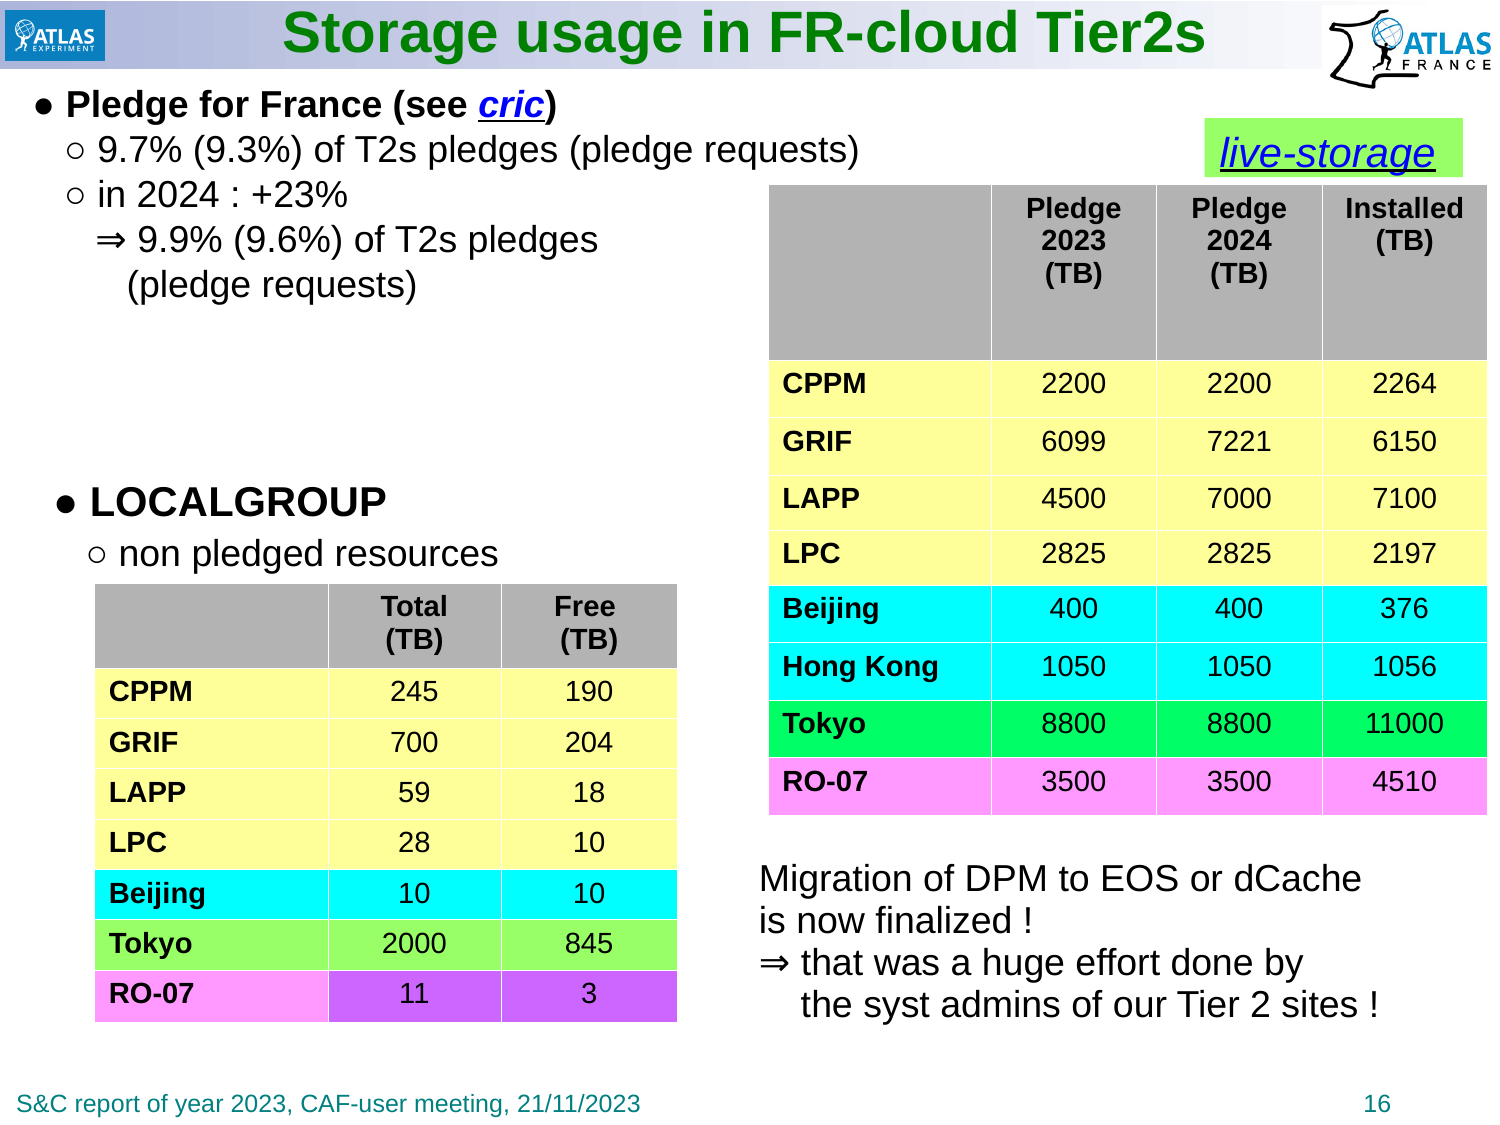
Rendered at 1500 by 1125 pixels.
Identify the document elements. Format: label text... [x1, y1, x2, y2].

table_cell Tokyo [769, 701, 991, 757]
table_cell 8800 [1157, 701, 1322, 757]
table_cell 3500 [1157, 758, 1322, 815]
table_cell 10 [502, 820, 677, 869]
table_cell CPPM [769, 361, 991, 417]
table_cell 2825 [992, 531, 1156, 585]
table_cell 6150 [1323, 418, 1487, 475]
table_cell 6099 [992, 418, 1156, 475]
table_cell 190 [502, 669, 677, 718]
table_cell 245 [329, 669, 501, 718]
table_cell 11 [329, 971, 501, 1022]
table_cell 400 [992, 586, 1156, 642]
table_cell Hong Kong [769, 643, 991, 700]
table_header Total (TB) [329, 584, 501, 668]
table_cell 7100 [1323, 476, 1487, 530]
table_cell 4510 [1323, 758, 1487, 815]
table_cell Tokyo [95, 920, 328, 970]
table_cell 400 [1157, 586, 1322, 642]
table_cell LAPP [769, 476, 991, 530]
text_box ● Pledge for France (see cric) ○ 9.7% (9.3%) of T2s pledges (pledge requests) ○ in 2024 : +23% ⇒ 9.9% (9.6%) of T2s pledges (pledge requests) [17, 72, 898, 226]
table_cell 10 [502, 870, 677, 919]
table_cell 376 [1323, 586, 1487, 642]
text_box Storage usage in FR-cloud Tier2s [7, 0, 1500, 71]
table_cell 2264 [1323, 361, 1487, 417]
table_cell 2825 [1157, 531, 1322, 585]
table_header [95, 584, 328, 668]
table_cell Beijing [769, 586, 991, 642]
table_cell LAPP [95, 769, 328, 819]
table_header [769, 185, 991, 360]
table_cell 18 [502, 769, 677, 819]
table_cell 1050 [1157, 643, 1322, 700]
table_cell 8800 [992, 701, 1156, 757]
table_cell 204 [502, 719, 677, 768]
table_cell 2197 [1323, 531, 1487, 585]
table_cell 3 [502, 971, 677, 1022]
table_cell CPPM [95, 669, 328, 718]
table_cell 2000 [329, 920, 501, 970]
table_header Pledge 2024 (TB) [1157, 185, 1322, 360]
table_cell 4500 [992, 476, 1156, 530]
picture [1322, 71, 1498, 93]
table_cell RO-07 [95, 971, 328, 1022]
table_cell GRIF [95, 719, 328, 768]
table_cell 7221 [1157, 418, 1322, 475]
table_cell 2200 [992, 361, 1156, 417]
table_cell 11000 [1323, 701, 1487, 757]
table_cell LPC [95, 820, 328, 869]
table_cell 59 [329, 769, 501, 819]
table_cell 700 [329, 719, 501, 768]
table_header Pledge 2023 (TB) [992, 185, 1156, 360]
text_box live-storage [1204, 118, 1463, 178]
table_cell 1056 [1323, 643, 1487, 700]
table_cell Beijing [95, 870, 328, 919]
table_cell 845 [502, 920, 677, 970]
table_cell 28 [329, 820, 501, 869]
table_cell 2200 [1157, 361, 1322, 417]
table_header Installed (TB) [1323, 185, 1487, 360]
table_cell RO-07 [769, 758, 991, 815]
table_cell 1050 [992, 643, 1156, 700]
table_cell GRIF [769, 418, 991, 475]
table_cell 7000 [1157, 476, 1322, 530]
table_cell LPC [769, 531, 991, 585]
table_cell 3500 [992, 758, 1156, 815]
table_header Free (TB) [502, 584, 677, 668]
table_cell 10 [329, 870, 501, 919]
text_box ● LOCALGROUP ○ non pledged resources [38, 467, 655, 579]
text_box Migration of DPM to EOS or dCache is now finalized ! ⇒ that was a huge effort done by the syst admins of our Tier 2 sites ! [744, 850, 1465, 1076]
